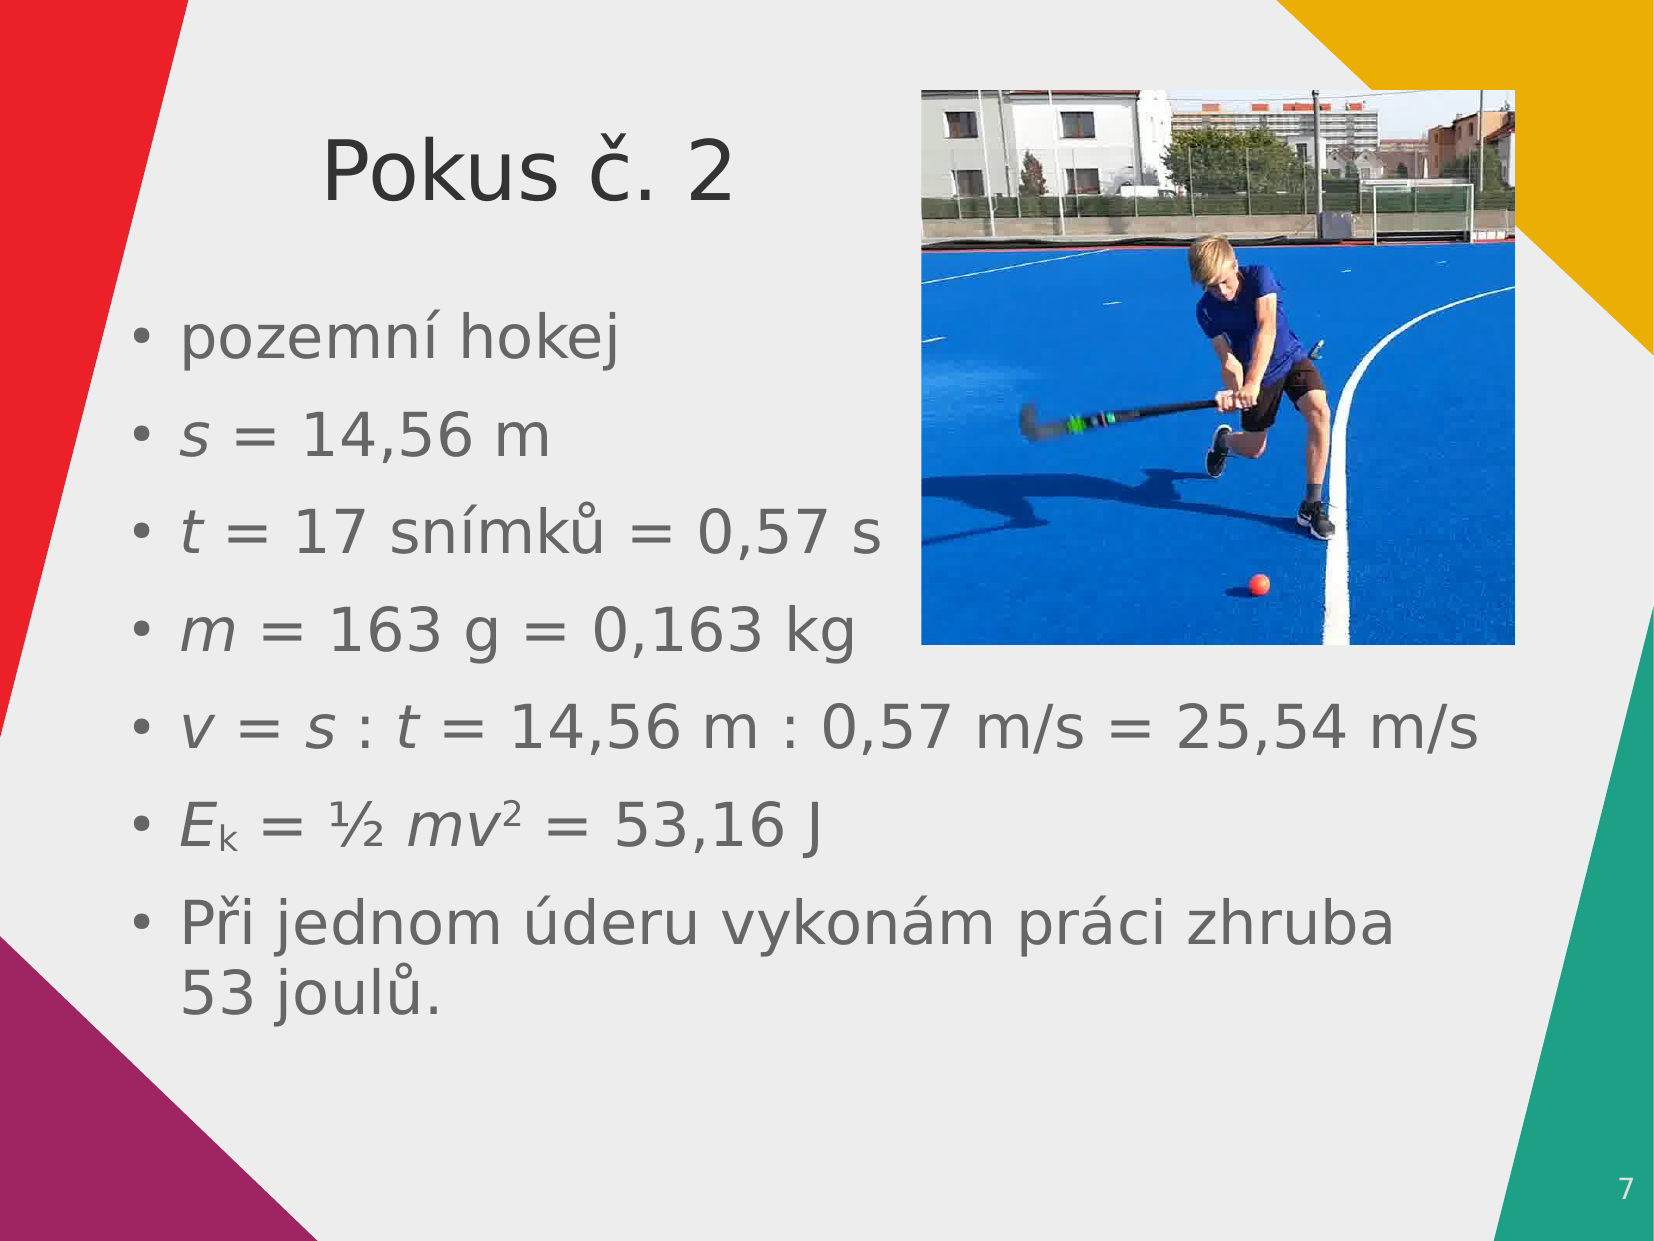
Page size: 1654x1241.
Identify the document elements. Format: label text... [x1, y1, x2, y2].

picture [921, 90, 1516, 646]
list pozemní hokej s = 14,56 m t = 17 snímků = 0,57 s m = 163 g = 0,163 kg v = s : t = 14,56 m : 0,57 m/s = 25,54 m/s Ek = ½ mv2 = 53,16 J Při jednom úderu vykonám práci zhruba 53 joulů. [114, 302, 1539, 1033]
title Pokus č. 2 [114, 73, 946, 271]
